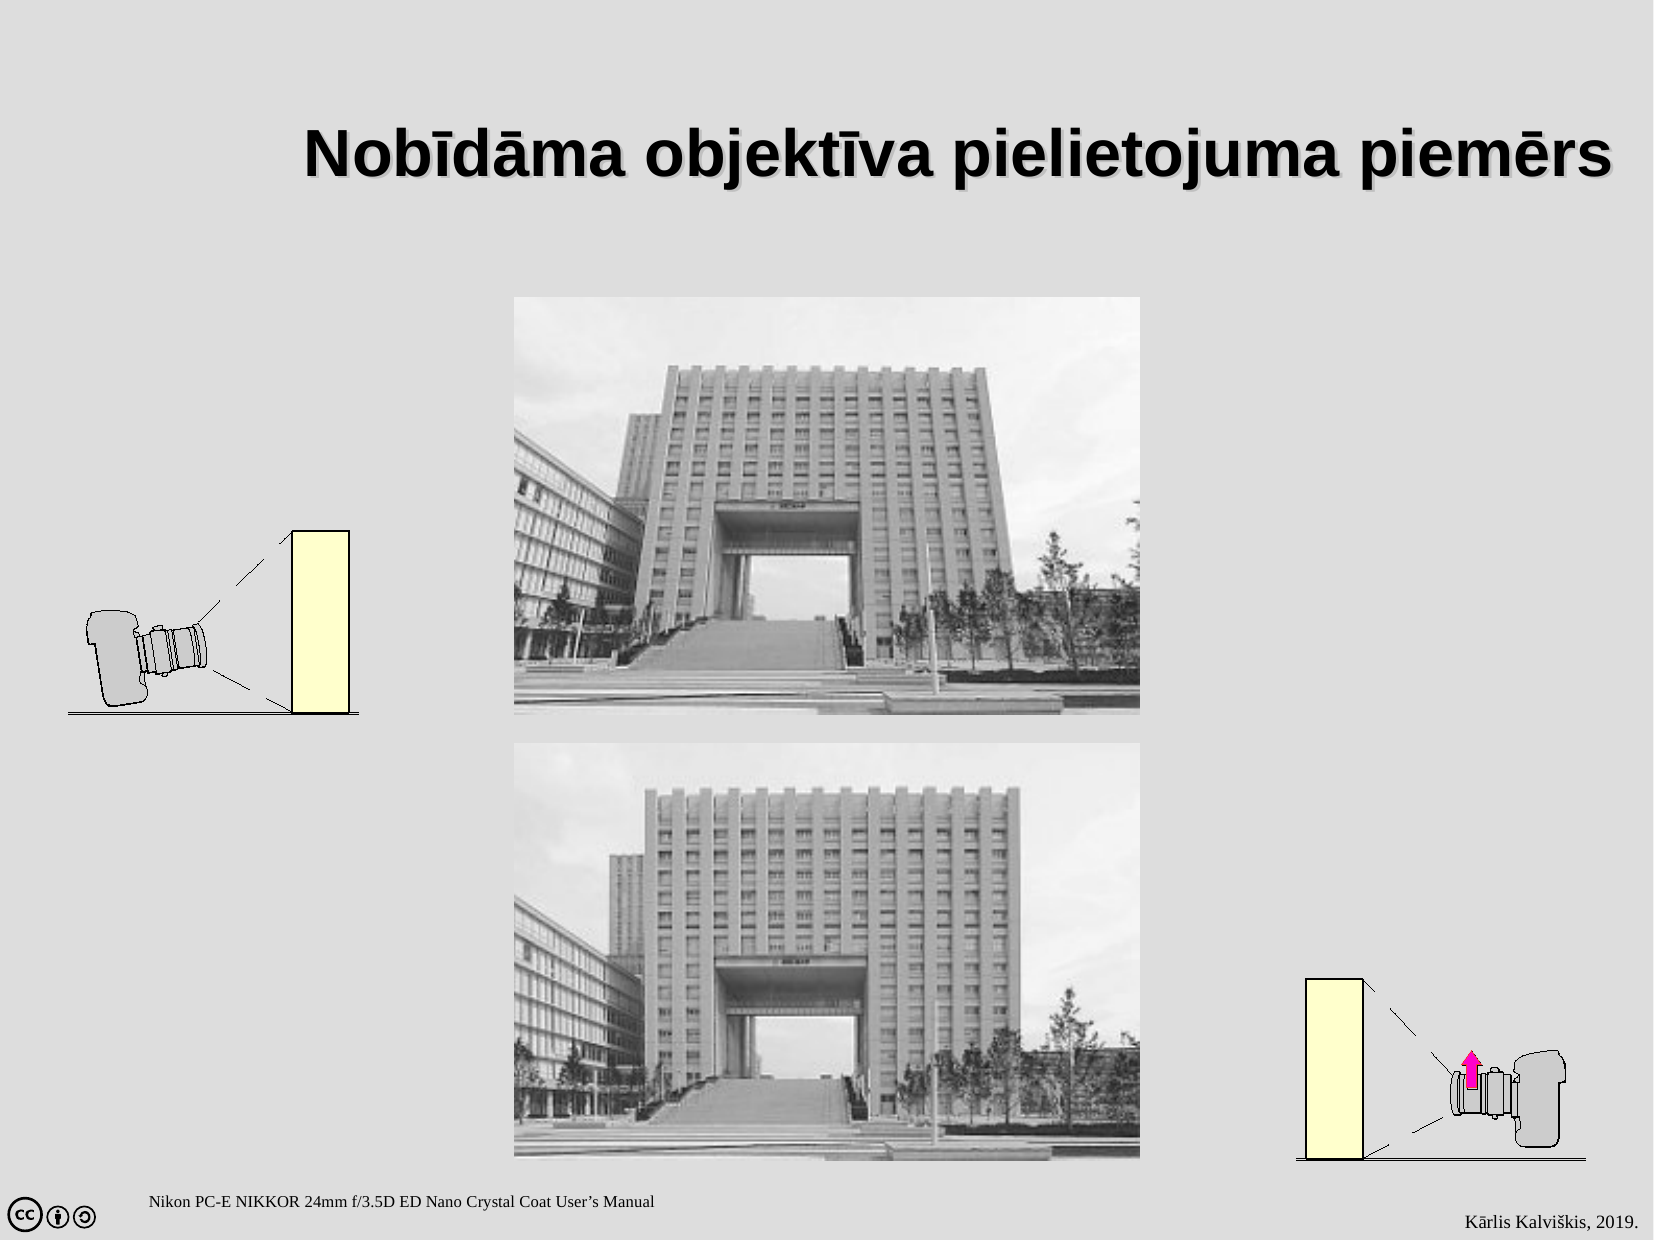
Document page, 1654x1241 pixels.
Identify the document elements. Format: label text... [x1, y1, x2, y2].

title Nobīdāma objektīva pielietojuma piemērs [42, 49, 1615, 257]
picture [514, 297, 1140, 715]
text_box [1306, 979, 1362, 1158]
picture [514, 743, 1140, 1161]
text_box [1450, 1050, 1566, 1148]
text_box [86, 610, 207, 707]
text_box [293, 532, 349, 712]
text_box Nikon PC-E NIKKOR 24mm f/3.5D ED Nano Crystal Coat User’s Manual [133, 1185, 671, 1219]
